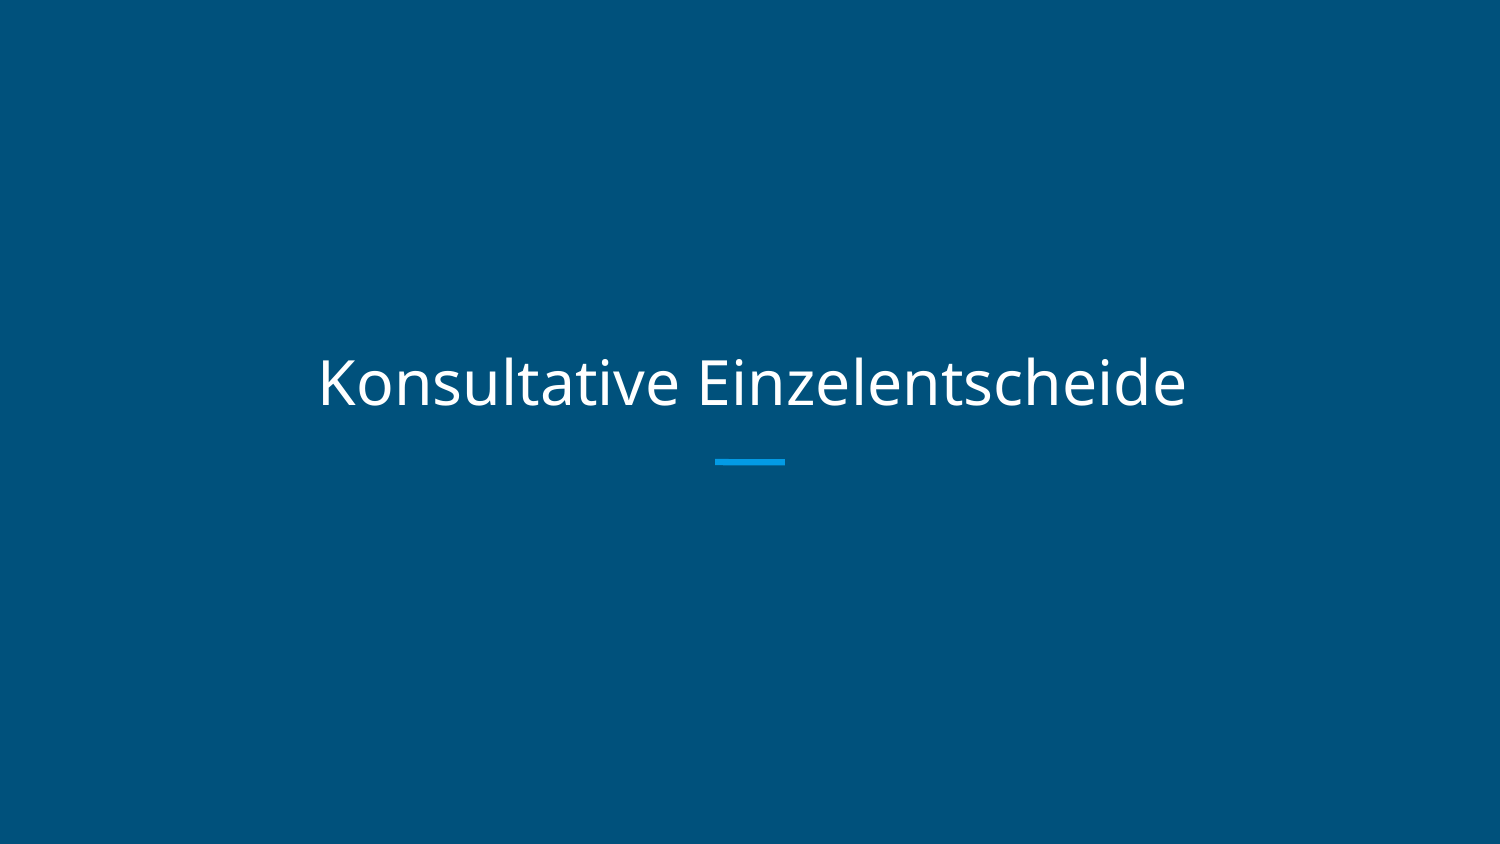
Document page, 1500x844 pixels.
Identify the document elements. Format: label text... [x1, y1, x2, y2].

title Konsultative Einzelentscheide [78, 289, 1428, 439]
